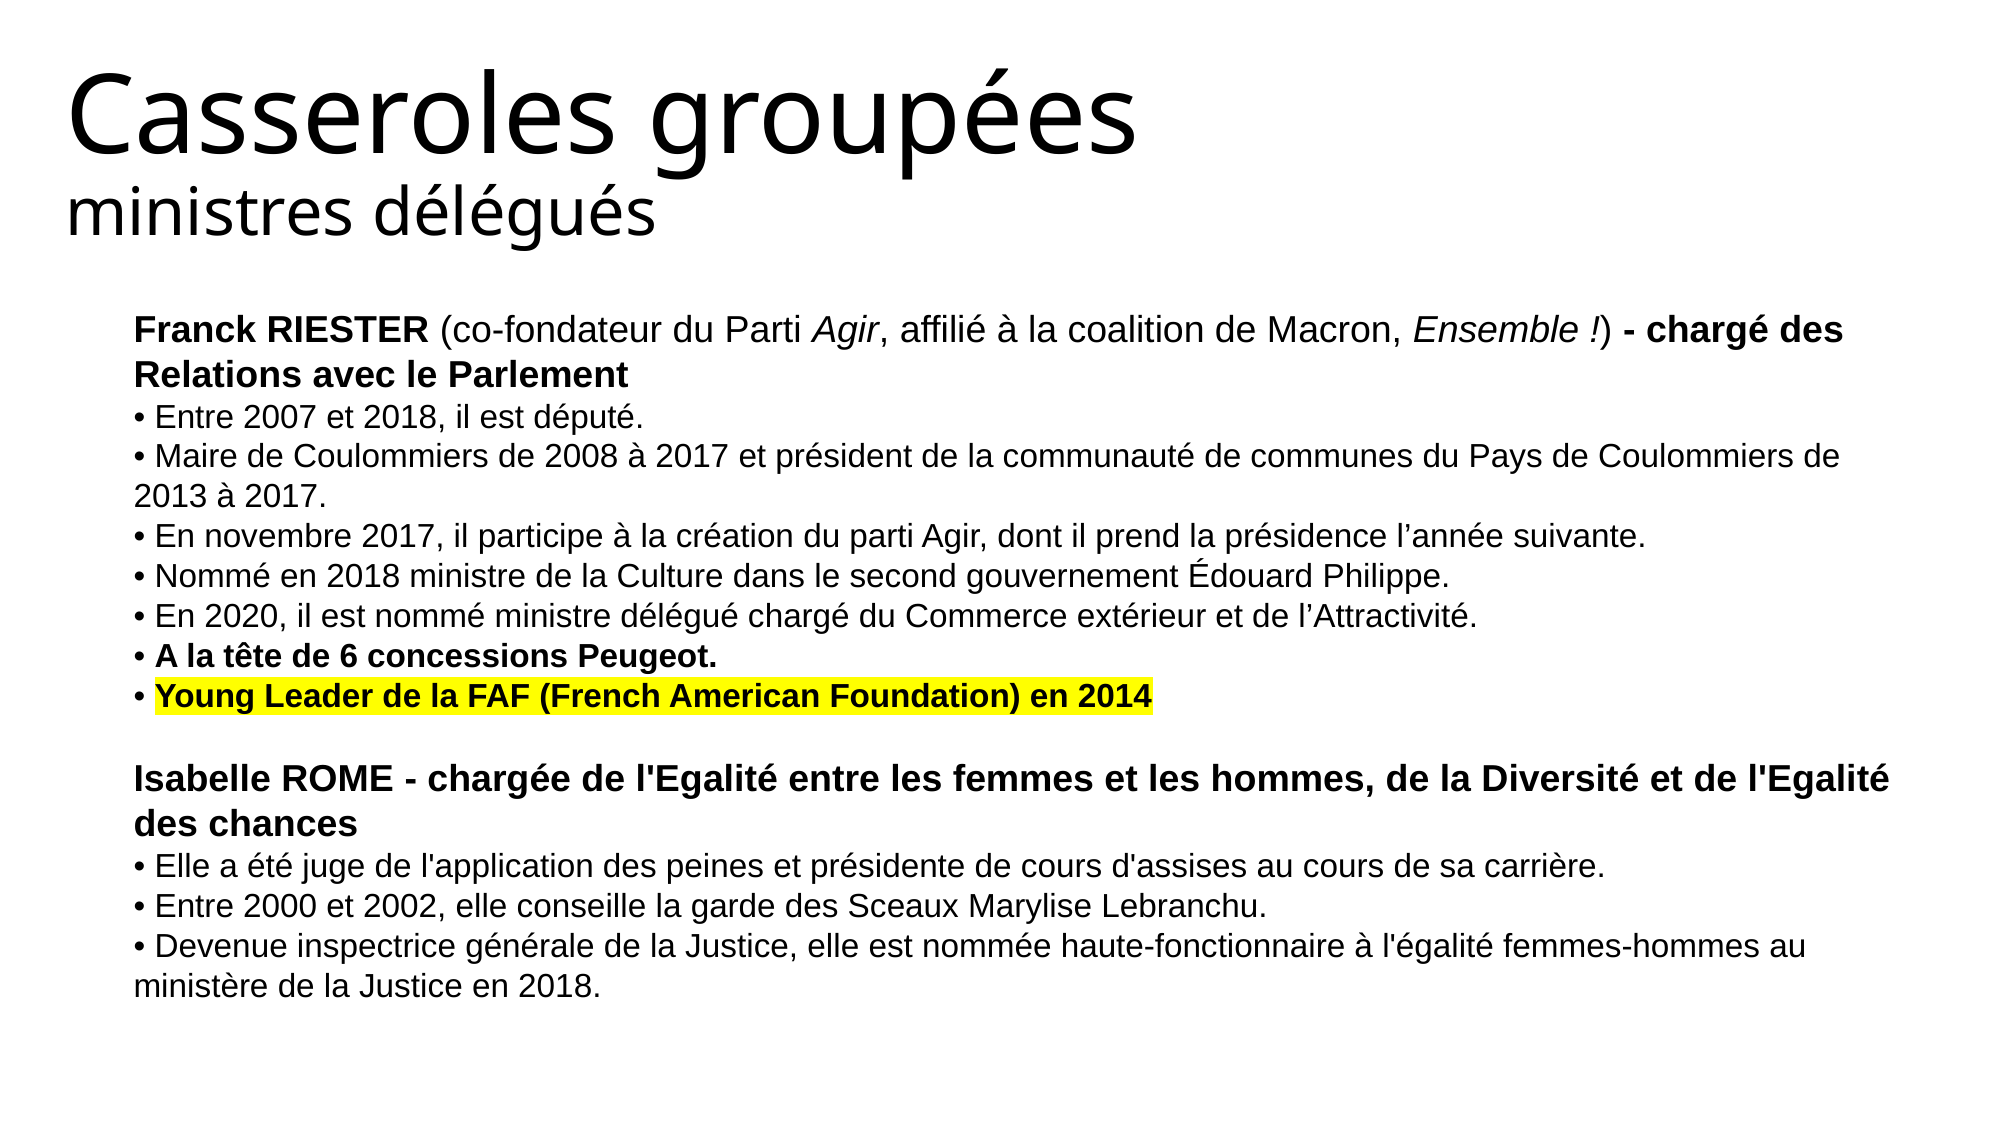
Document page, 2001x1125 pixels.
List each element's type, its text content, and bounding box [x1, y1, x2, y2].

title Casseroles groupées ministres délégués [49, 45, 1553, 263]
text_box Franck RIESTER (co-fondateur du Parti Agir, affilié à la coalition de Macron, Ensemble !) - chargé des Relations avec le Parlement • Entre 2007 et 2018, il est député. • Maire de Coulommiers de 2008 à 2017 et président de la communauté de communes du Pays de Coulommiers de 2013 à 2017. • En novembre 2017, il participe à la création du parti Agir, dont il prend la présidence l’année suivante. • Nommé en 2018 ministre de la Culture dans le second gouvernement Édouard Philippe. • En 2020, il est nommé ministre délégué chargé du Commerce extérieur et de l’Attractivité. • A la tête de 6 concessions Peugeot. • Young Leader de la FAF (French American Foundation) en 2014 Isabelle ROME - chargée de l'Egalité entre les femmes et les hommes, de la Diversité et de l'Egalité des chances • Elle a été juge de l'application des peines et présidente de cours d'assises au cours de sa carrière. • Entre 2000 et 2002, elle conseille la garde des Sceaux Marylise Lebranchu. • Devenue inspectrice générale de la Justice, elle est nommée haute-fonctionnaire à l'égalité femmes-hommes au ministère de la Justice en 2018. [118, 297, 1935, 1040]
